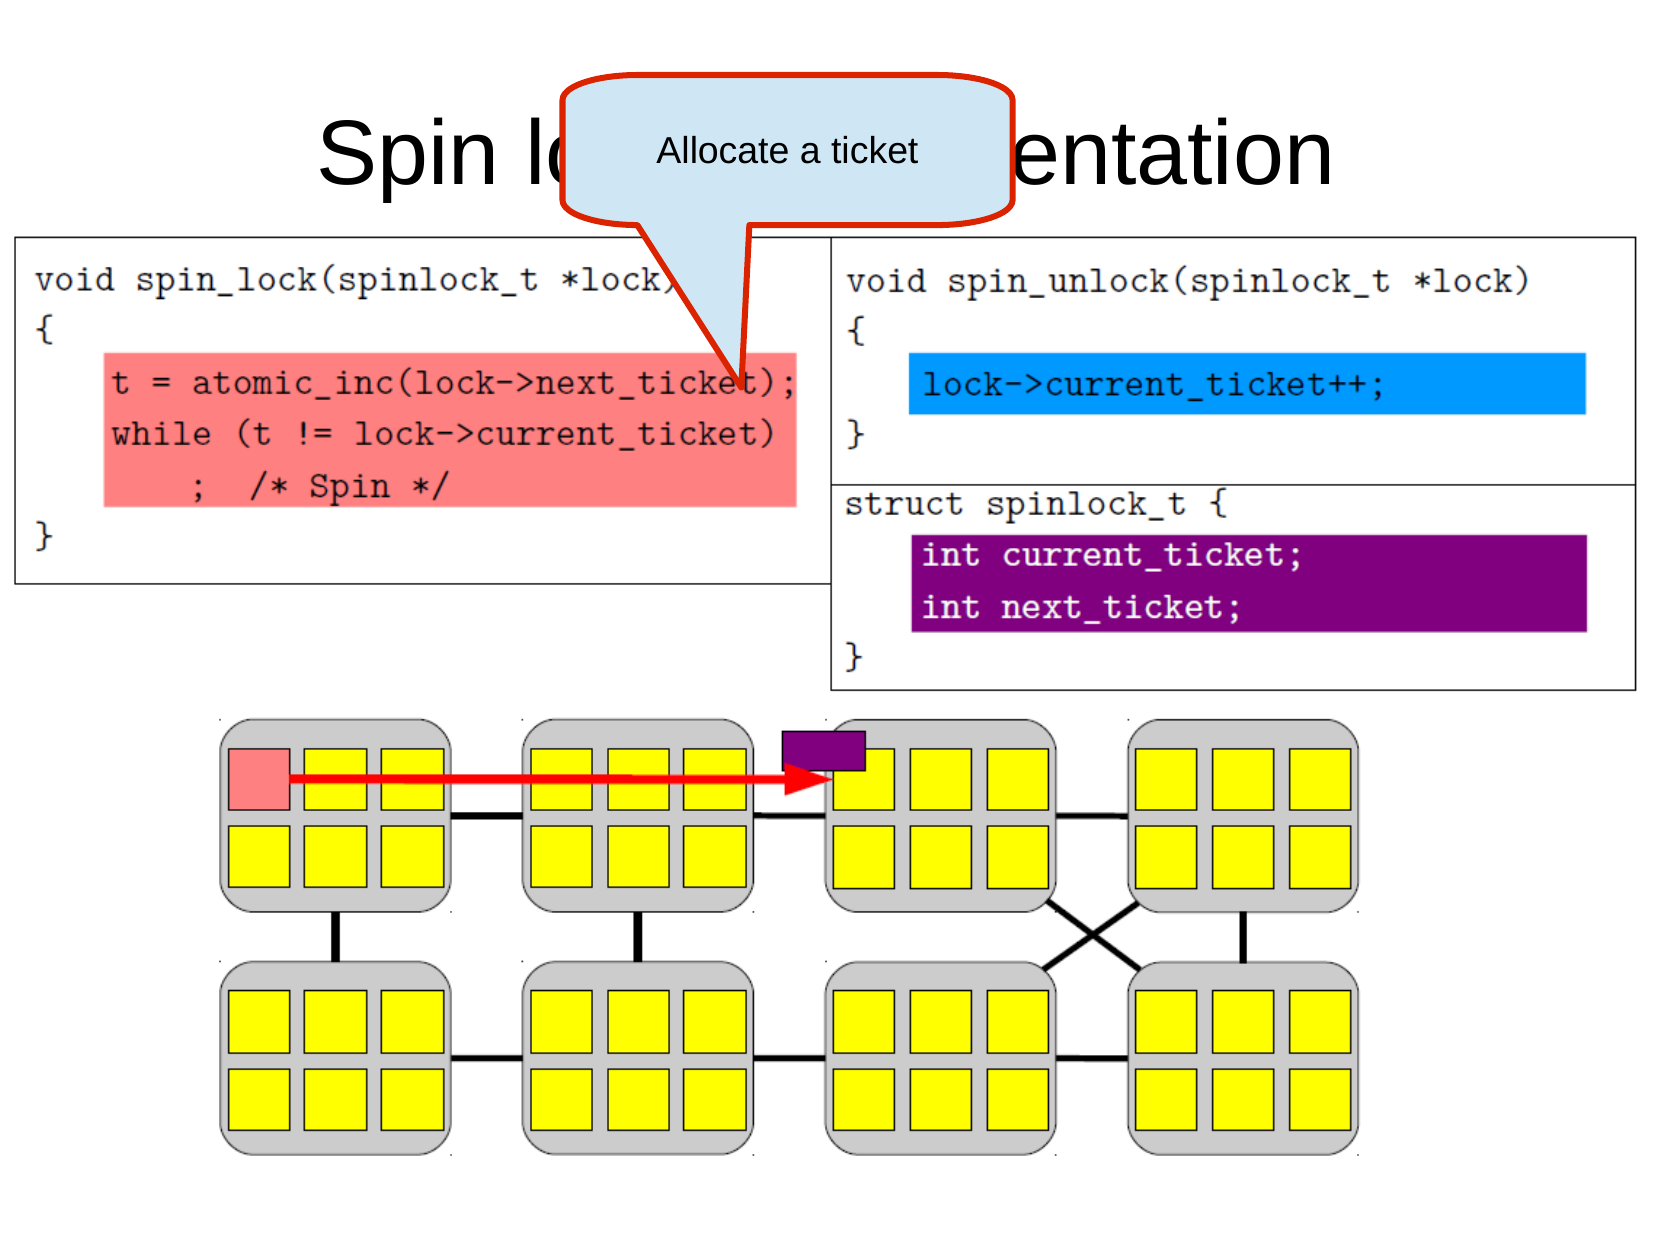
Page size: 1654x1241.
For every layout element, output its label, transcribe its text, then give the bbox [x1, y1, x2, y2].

title Spin lock implementation [82, 49, 1571, 215]
text_box Allocate a ticket [562, 75, 1013, 388]
picture [0, 215, 1654, 1172]
